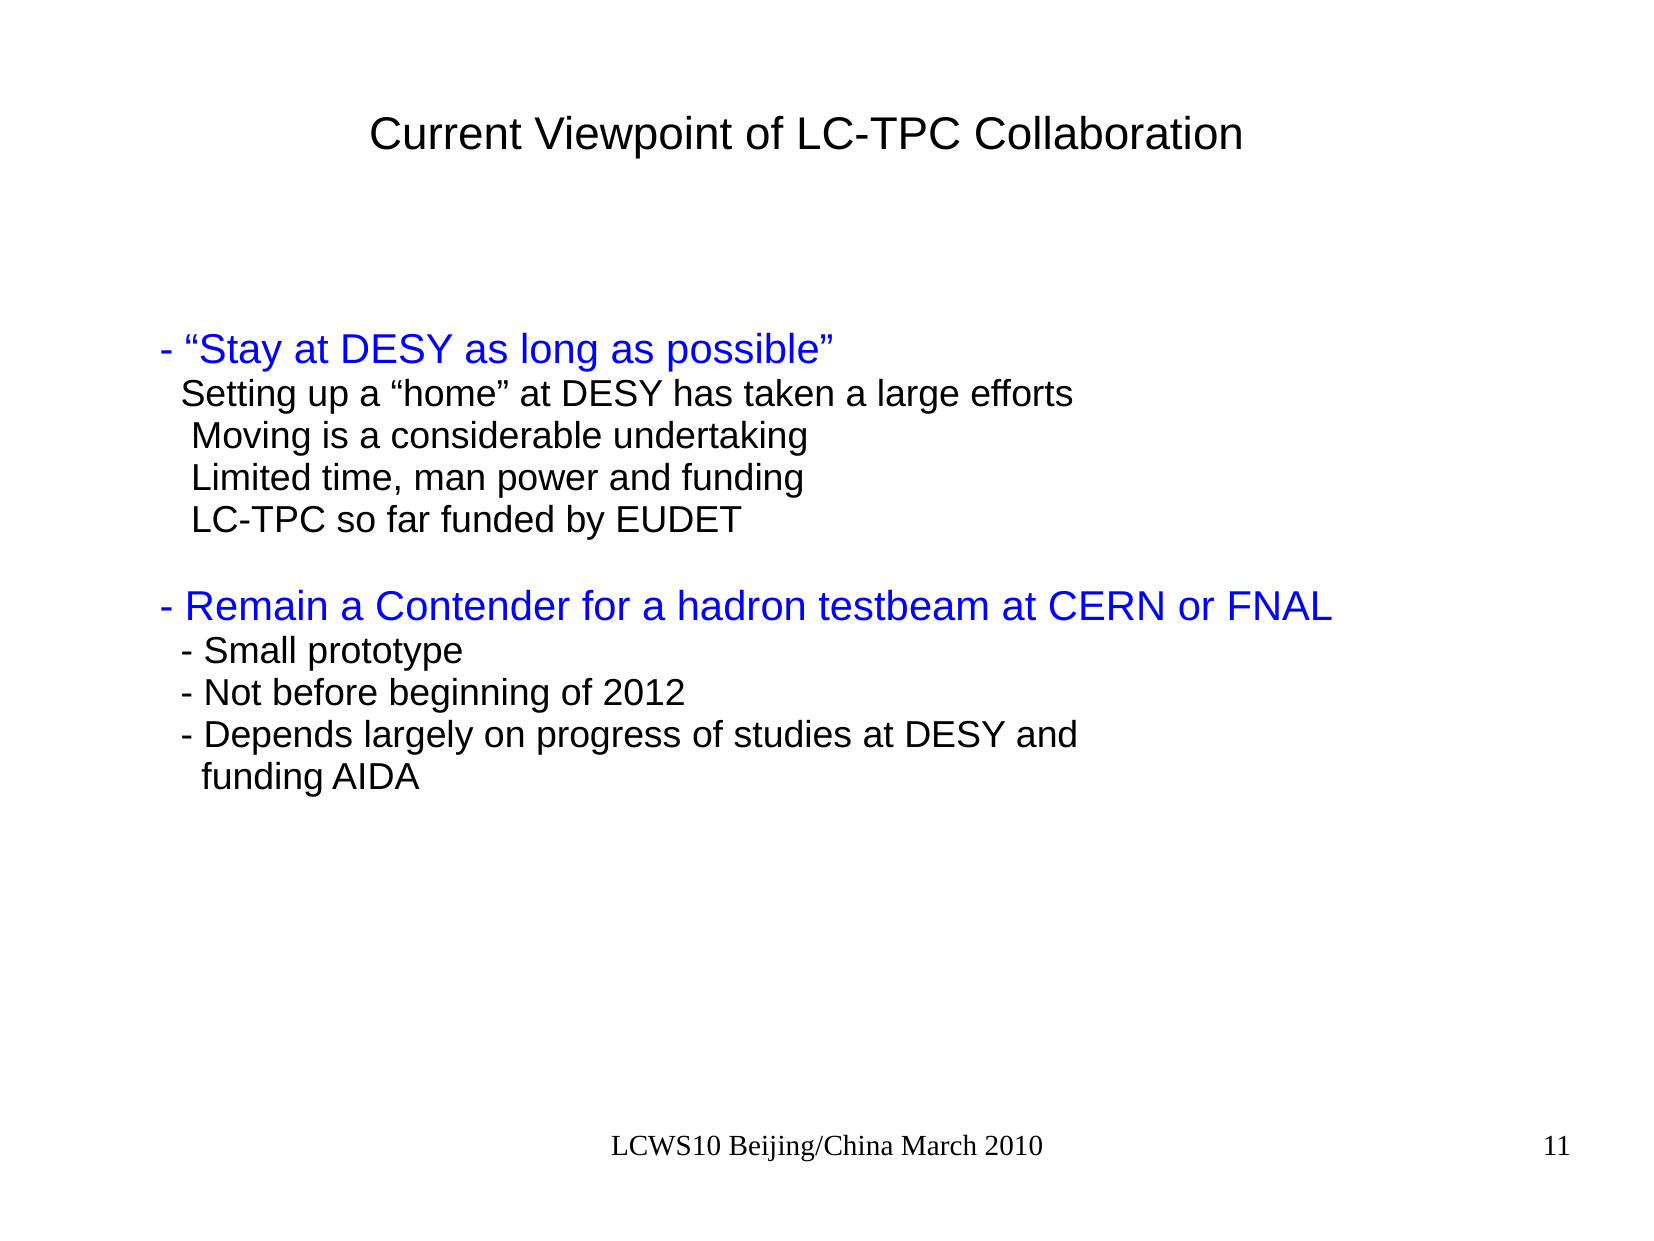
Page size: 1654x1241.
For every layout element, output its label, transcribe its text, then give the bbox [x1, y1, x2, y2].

text_box Current Viewpoint of LC-TPC Collaboration [354, 100, 1243, 167]
text_box - “Stay at DESY as long as possible” Setting up a “home” at DESY has taken a large efforts Moving is a considerable undertaking Limited time, man power and funding LC-TPC so far funded by EUDET - Remain a Contender for a hadron testbeam at CERN or FNAL - Small prototype - Not before beginning of 2012 - Depends largely on progress of studies at DESY and funding AIDA [144, 318, 1348, 847]
